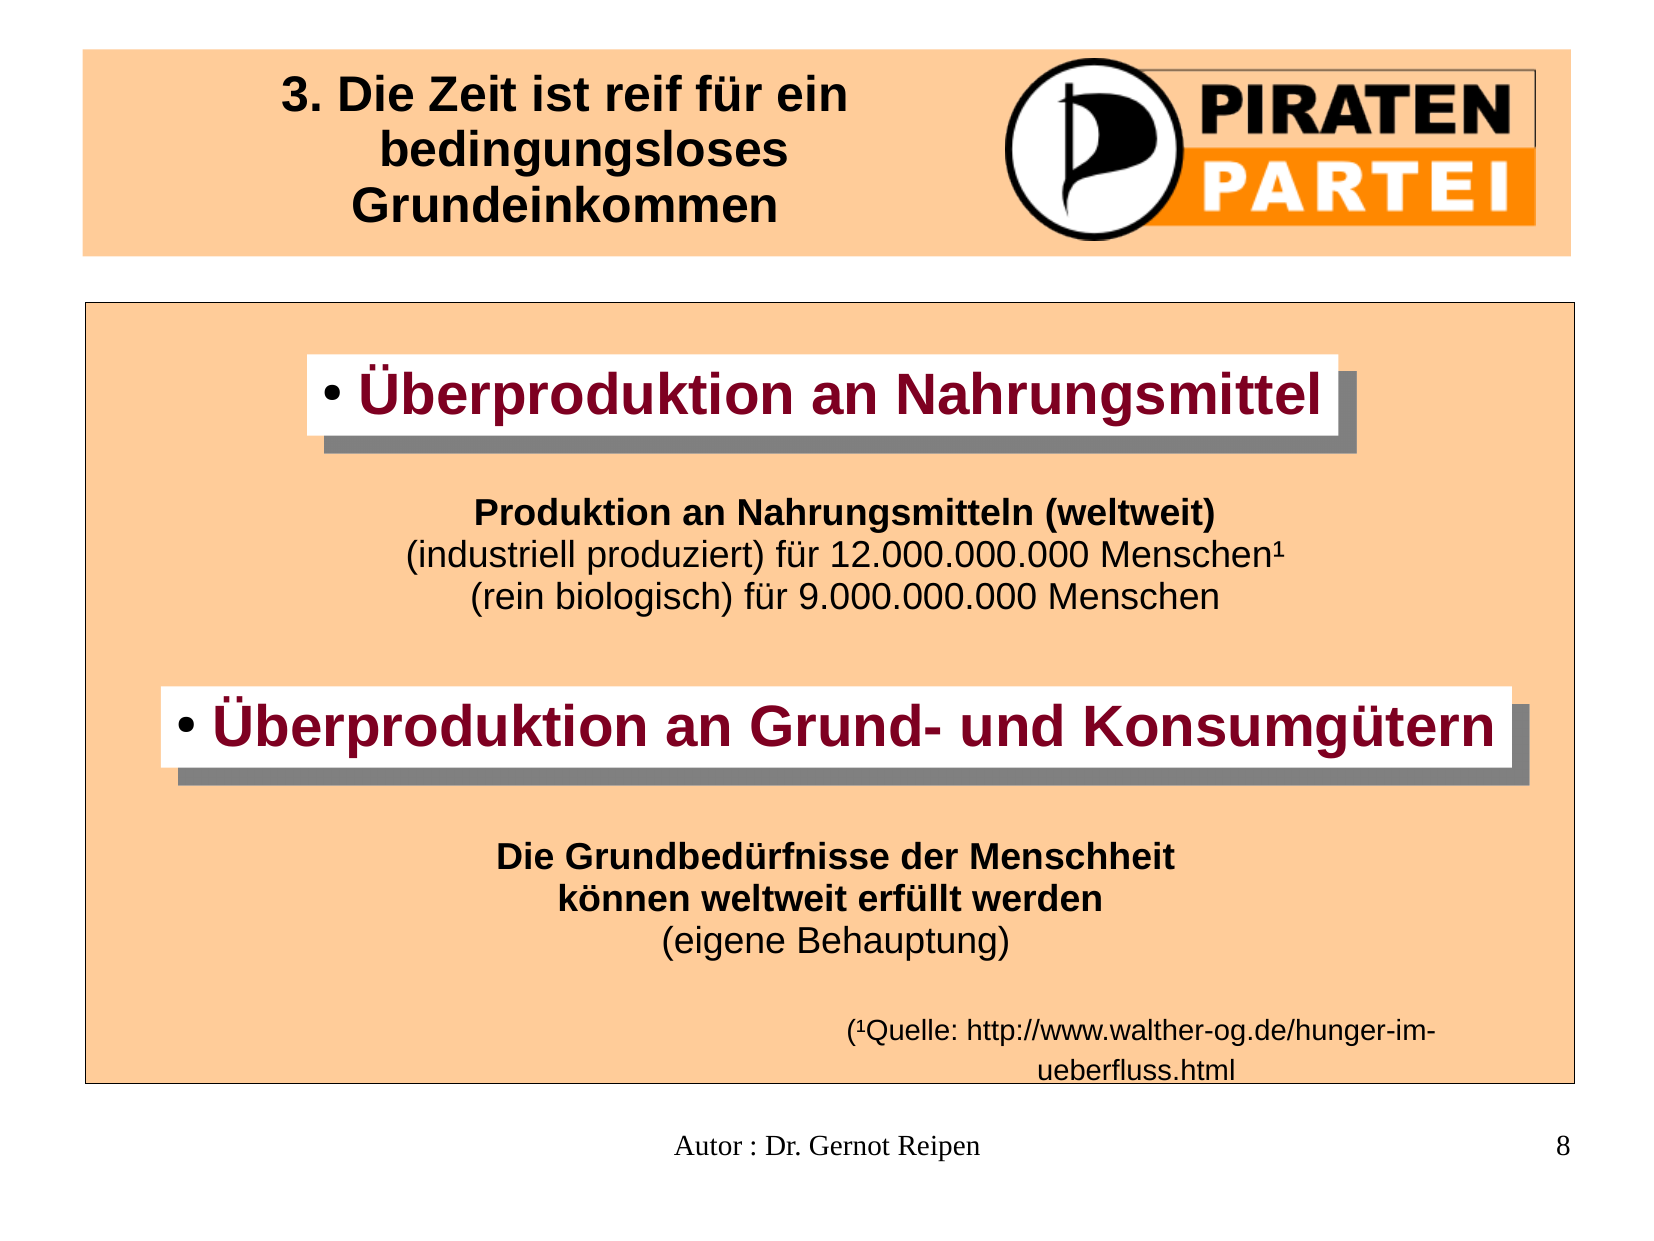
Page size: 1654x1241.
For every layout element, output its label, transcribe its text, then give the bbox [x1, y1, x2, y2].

text_box Die Grundbedürfnisse der Menschheit können weltweit erfüllt werden (eigene Behauptung) [448, 827, 1223, 972]
text_box Produktion an Nahrungsmitteln (weltweit) (industriell produziert) für 12.000.000.000 Menschen¹ (rein biologisch) für 9.000.000.000 Menschen [390, 484, 1300, 627]
title [82, 49, 1571, 257]
text_box [85, 302, 1575, 1084]
text_box (¹Quelle: http://www.walther-og.de/hunger-im-ueberfluss.html [732, 1006, 1552, 1063]
text_box Überproduktion an Grund- und Konsumgütern [160, 686, 1512, 768]
picture [1005, 58, 1536, 241]
text_box Überproduktion an Nahrungsmittel [307, 354, 1339, 436]
text_box 3. Die Zeit ist reif für ein bedingungsloses Grundeinkommen [112, 52, 982, 247]
